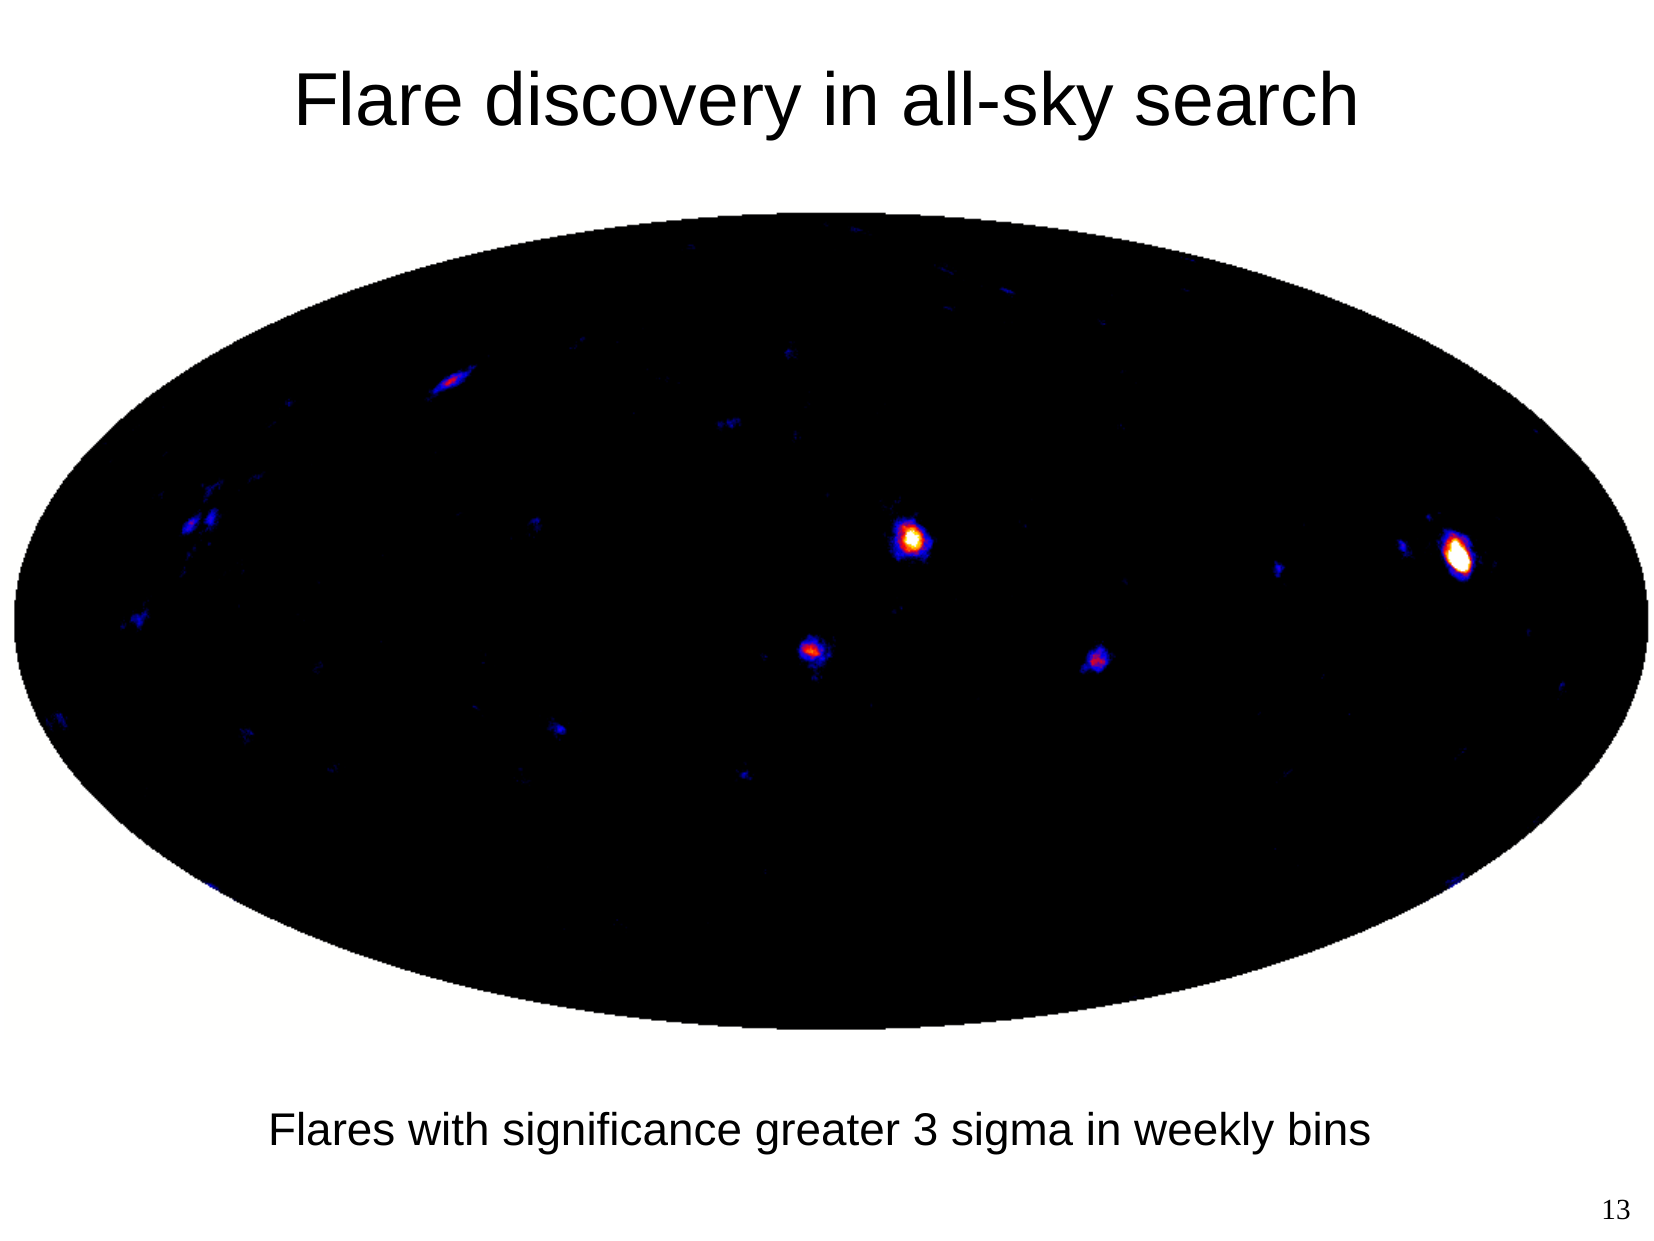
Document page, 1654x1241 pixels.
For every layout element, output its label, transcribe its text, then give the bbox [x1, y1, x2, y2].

text_box Flares with significance greater 3 sigma in weekly bins [253, 1097, 1401, 1164]
picture [4, 204, 1654, 1039]
title Flare discovery in all-sky search [82, 49, 1571, 151]
